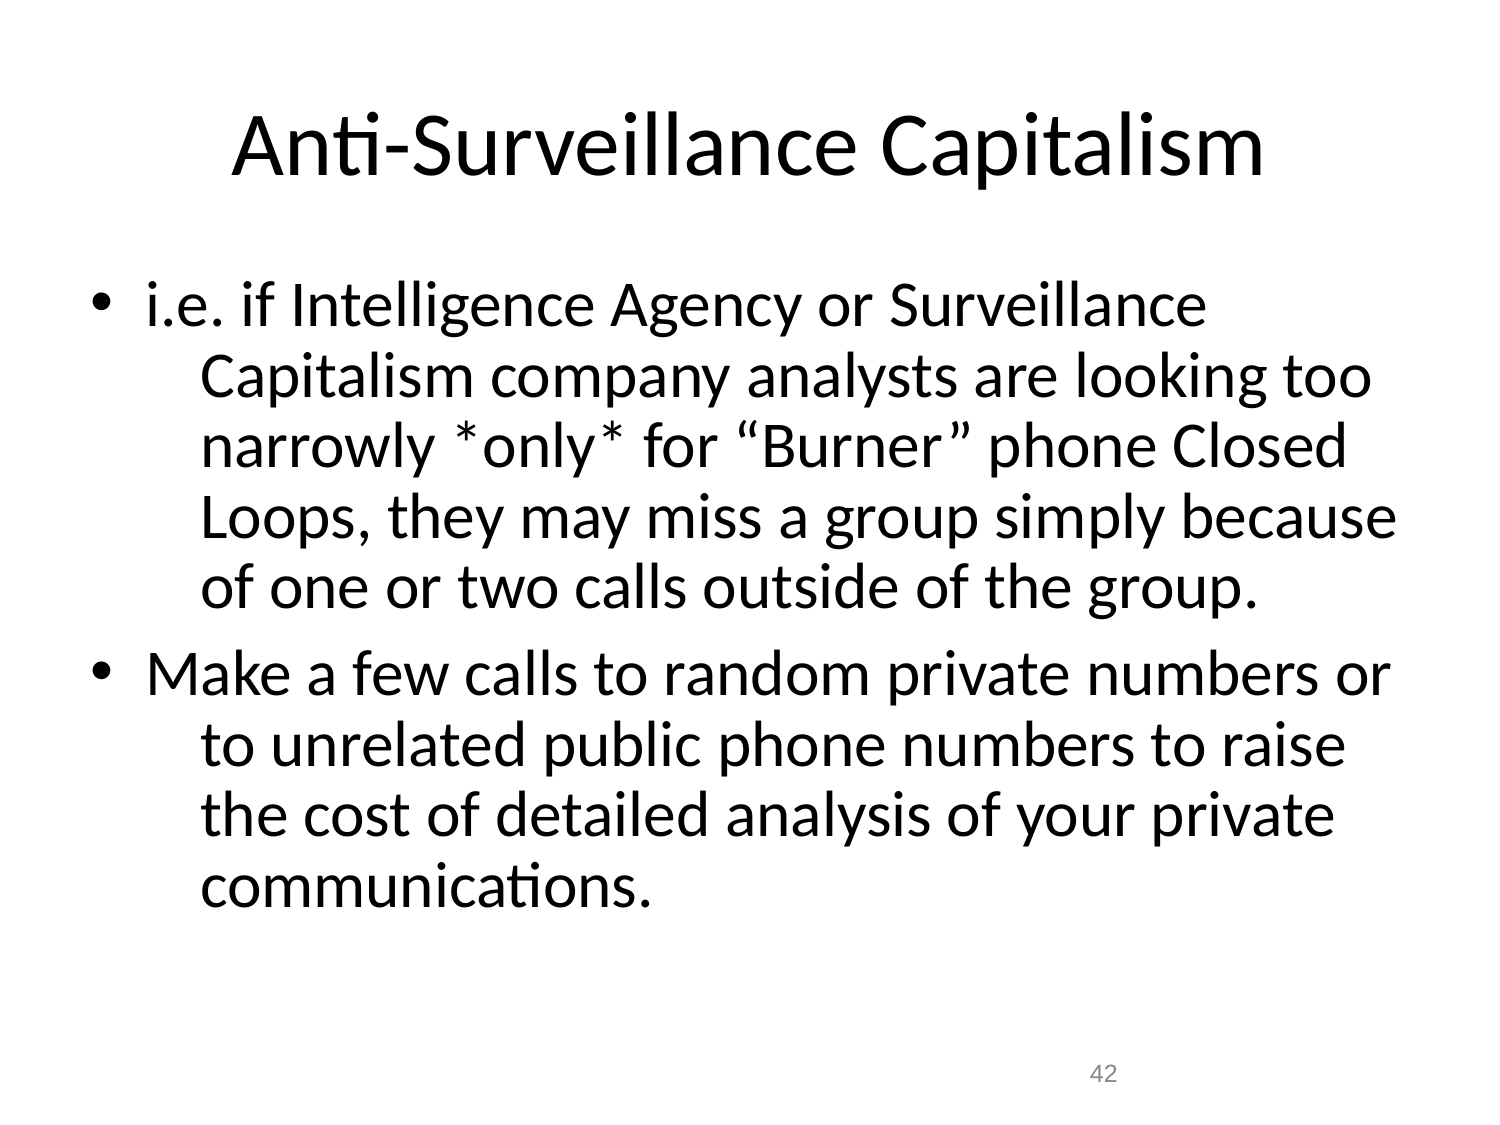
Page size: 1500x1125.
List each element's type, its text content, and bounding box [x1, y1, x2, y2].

list i.e. if Intelligence Agency or Surveillance Capitalism company analysts are looking too narrowly *only* for “Burner” phone Closed Loops, they may miss a group simply because of one or two calls outside of the group. Make a few calls to random private numbers or to unrelated public phone numbers to raise the cost of detailed analysis of your private communications. [75, 262, 1426, 1005]
title Anti-Surveillance Capitalism [75, 45, 1426, 233]
text_box 19 [1074, 1042, 1426, 1103]
